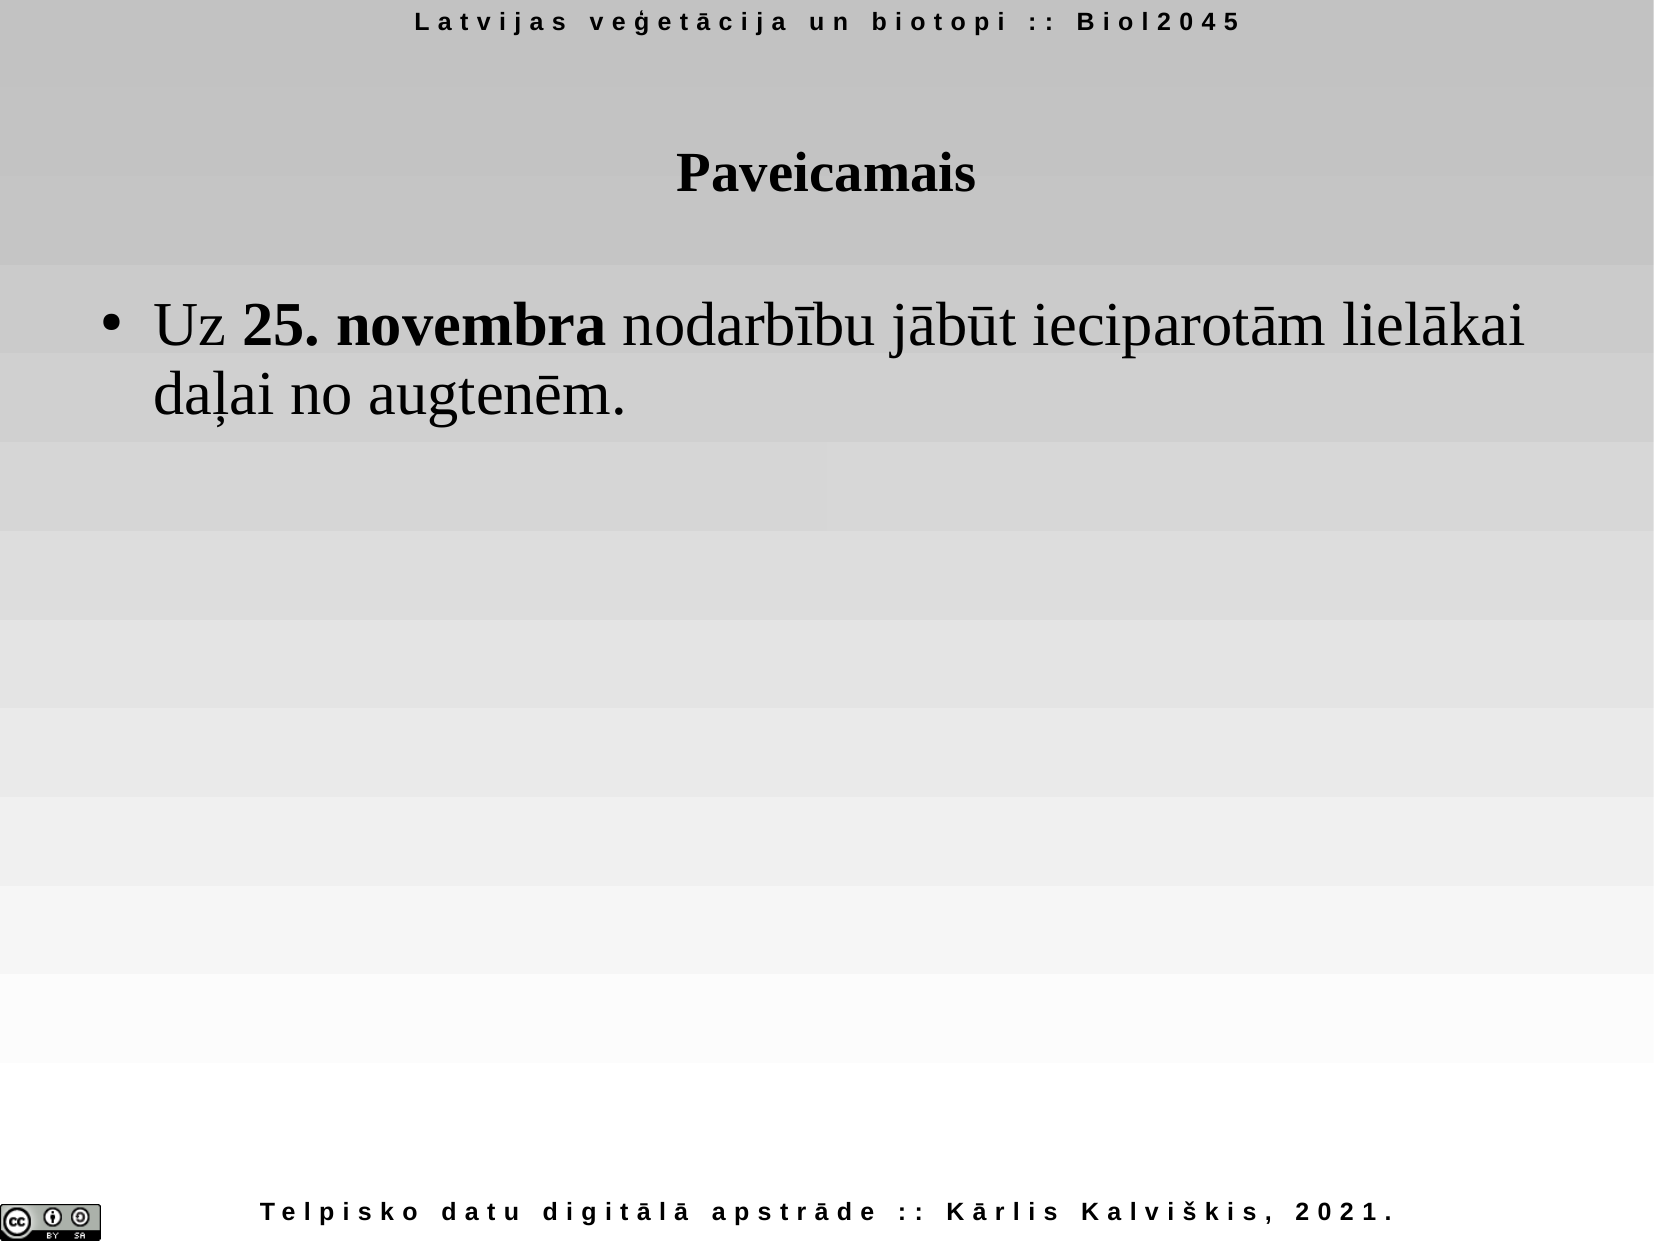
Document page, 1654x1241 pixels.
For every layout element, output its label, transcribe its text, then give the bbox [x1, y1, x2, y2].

list Uz 25. novembra nodarbību jābūt ieciparotām lielākai daļai no augtenēm. [82, 289, 1571, 1113]
title Paveicamais [29, 49, 1625, 296]
picture [0, 0, 1654, 1241]
